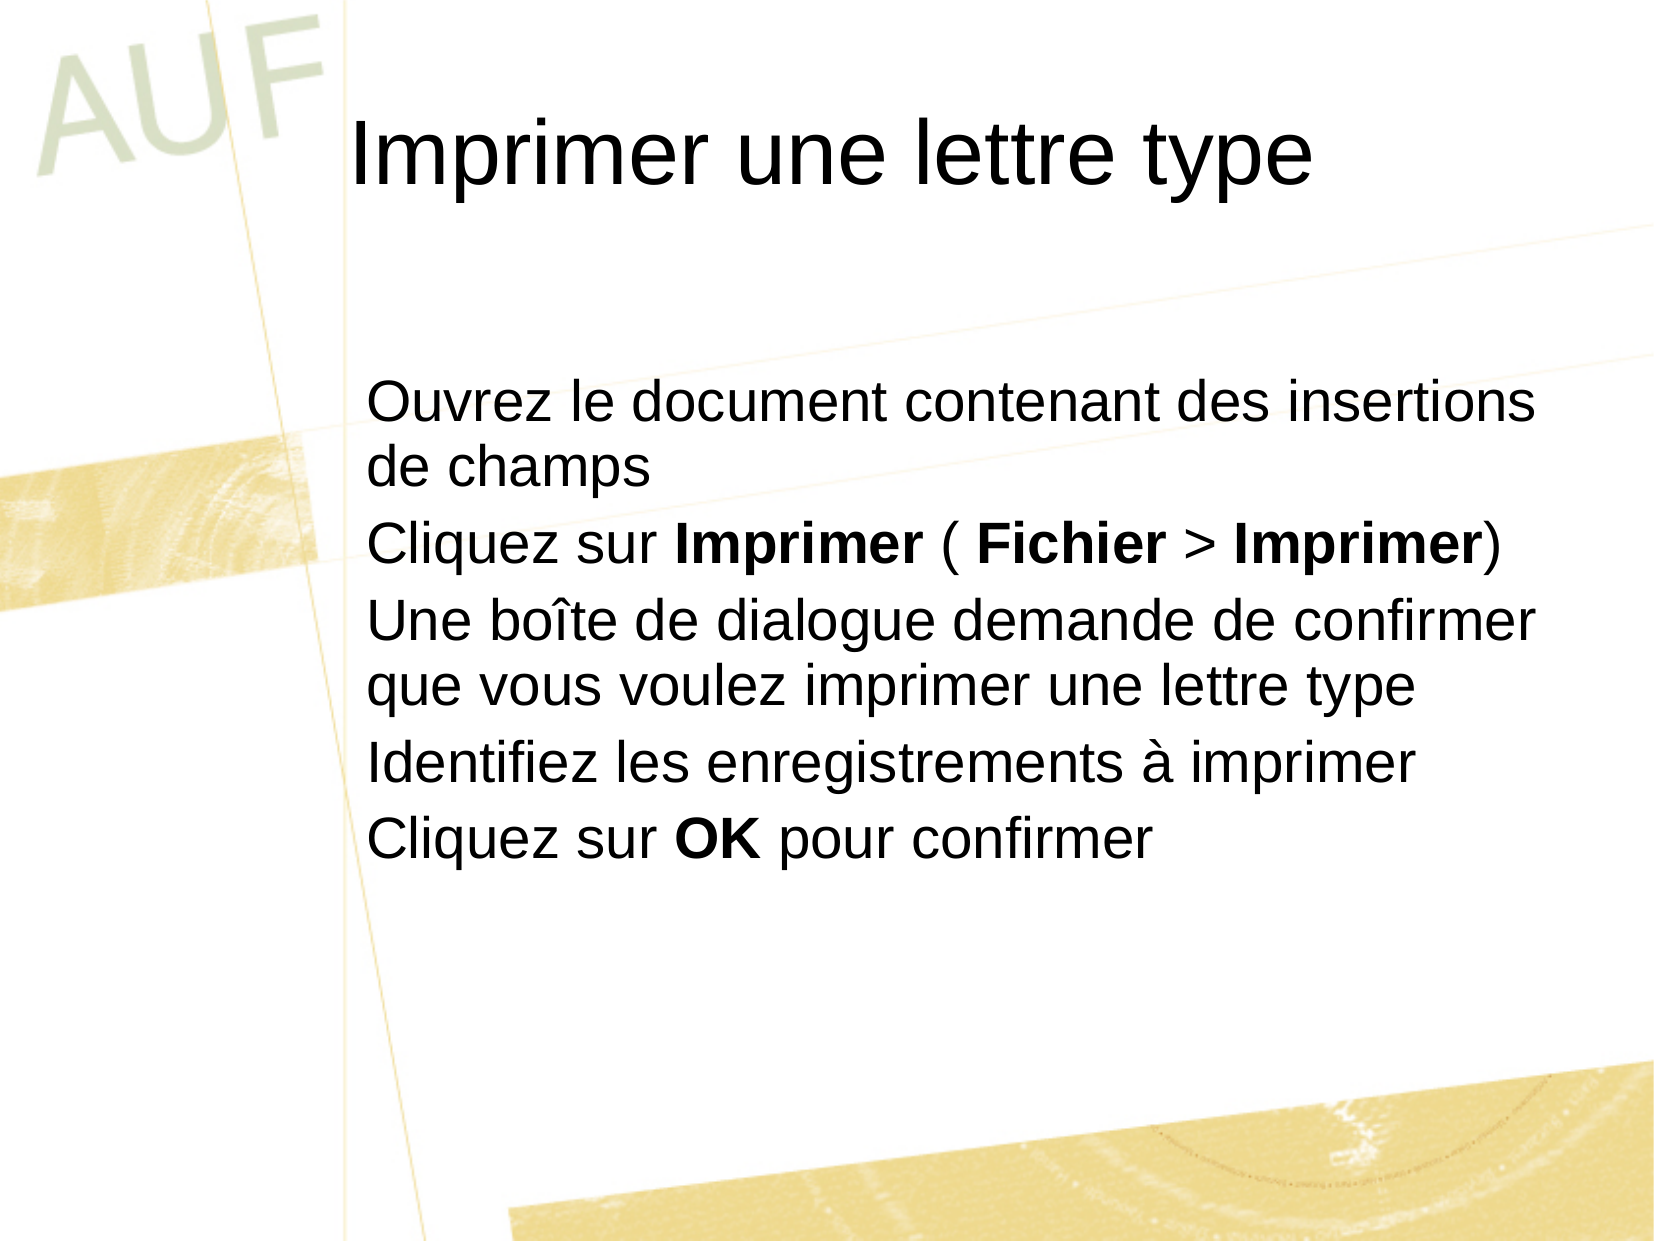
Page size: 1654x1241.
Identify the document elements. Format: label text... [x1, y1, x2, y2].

picture [0, 0, 1654, 1241]
subtitle Ouvrez le document contenant des insertions de champs Cliquez sur Imprimer ( Fichier > Imprimer) Une boîte de dialogue demande de confirmer que vous voulez imprimer une lettre type Identifiez les enregistrements à imprimer Cliquez sur OK pour confirmer [82, 324, 1571, 916]
title Imprimer une lettre type [82, 49, 1571, 257]
